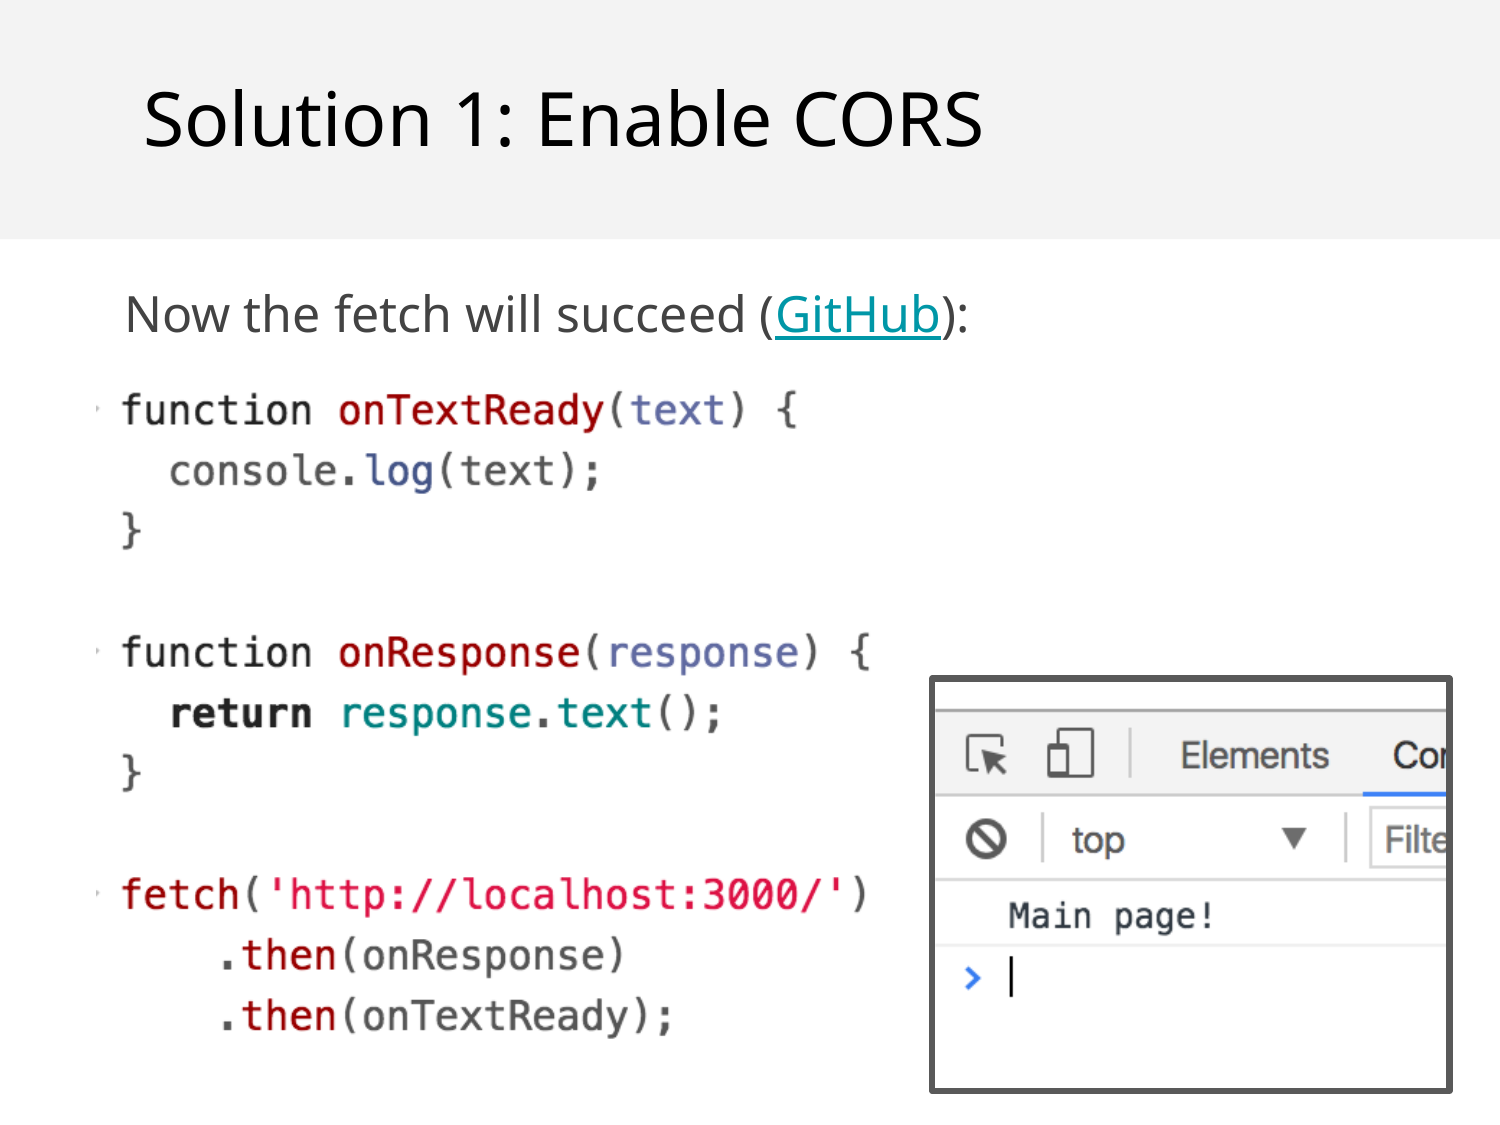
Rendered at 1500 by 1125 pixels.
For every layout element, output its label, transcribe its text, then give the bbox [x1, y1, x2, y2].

title Solution 1: Enable CORS [128, 56, 1372, 183]
picture [935, 681, 1447, 1088]
picture [96, 367, 912, 1088]
text_box Now the fetch will succeed (GitHub): [109, 257, 1391, 401]
